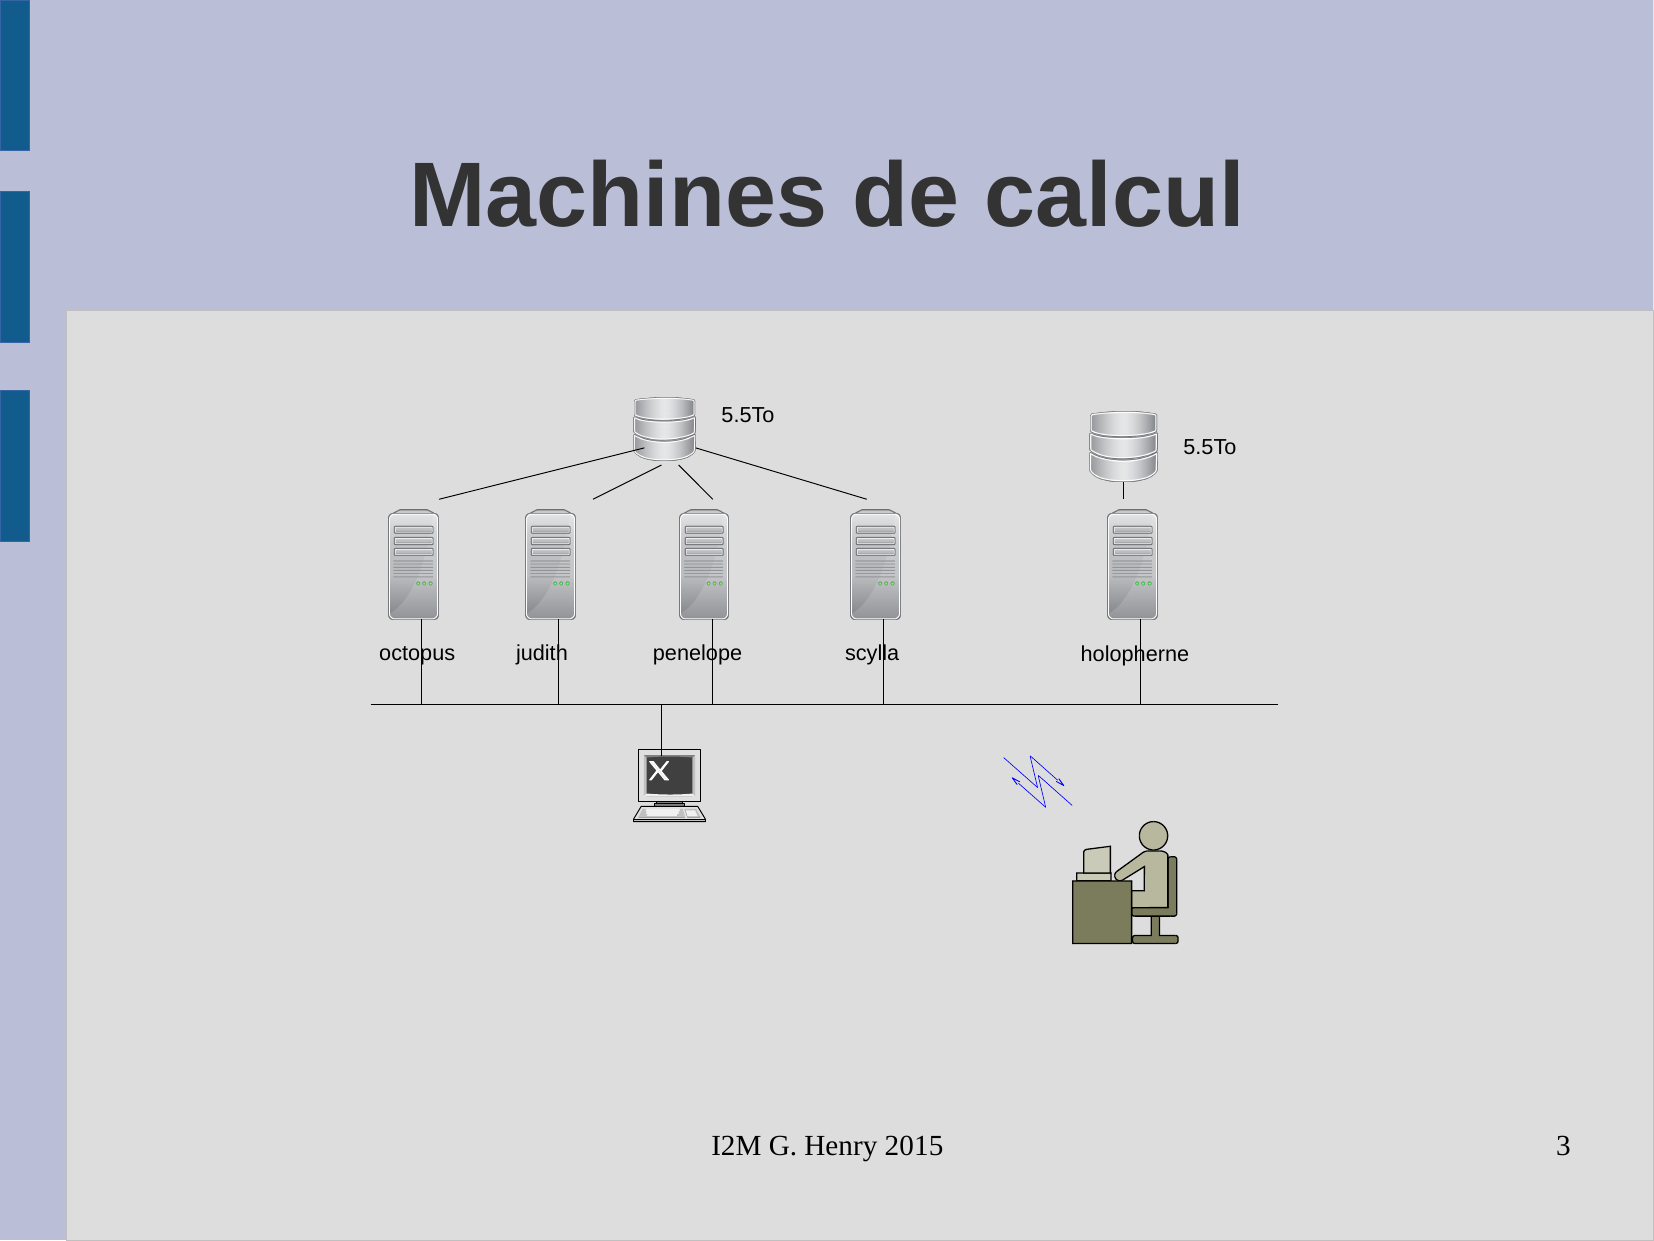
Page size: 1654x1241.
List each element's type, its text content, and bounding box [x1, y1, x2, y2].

title Machines de calcul [121, 91, 1534, 299]
picture [318, 344, 1337, 1065]
